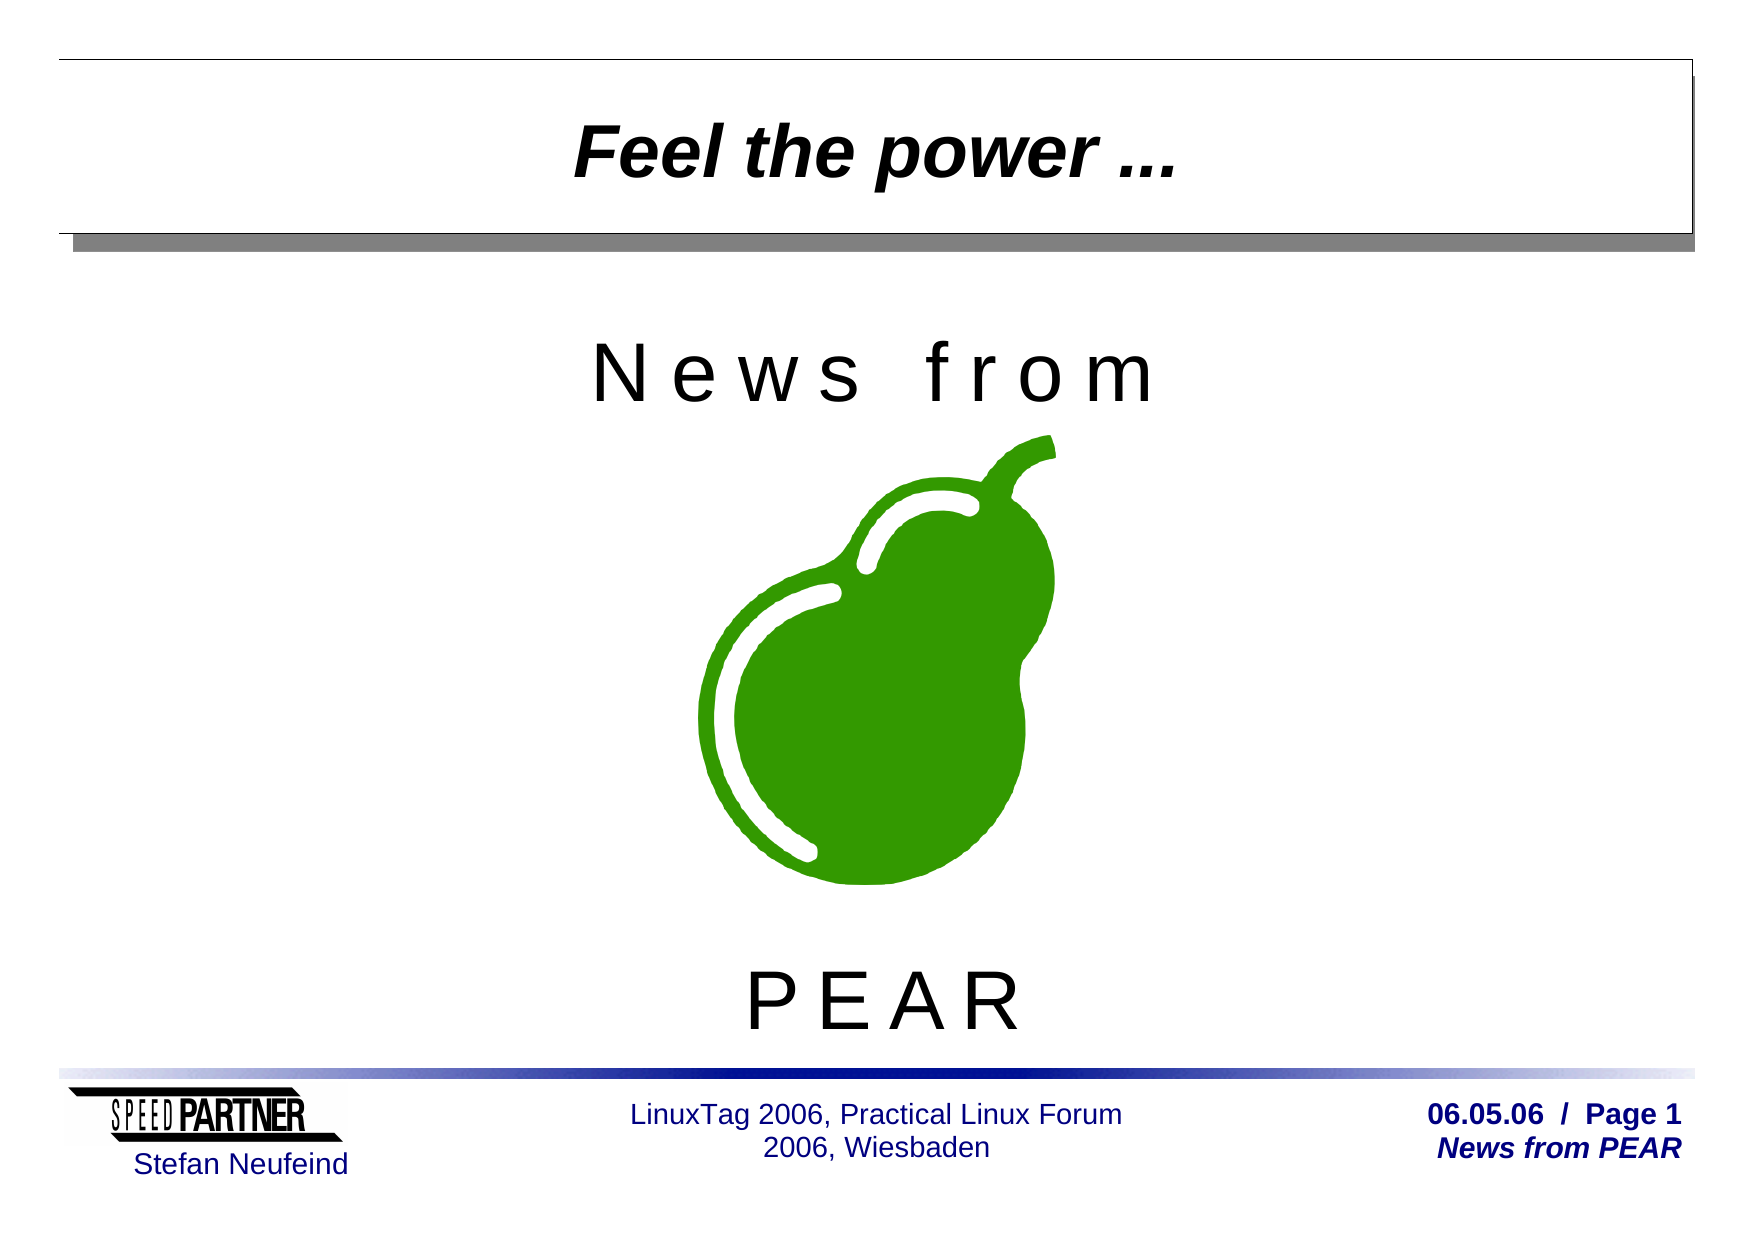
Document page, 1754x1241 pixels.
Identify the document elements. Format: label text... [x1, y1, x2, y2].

picture [698, 435, 1056, 885]
subtitle News from PEAR [71, 272, 1695, 1055]
picture [59, 1068, 1695, 1079]
title Feel the power ... [59, 59, 1695, 244]
picture [64, 1082, 348, 1146]
